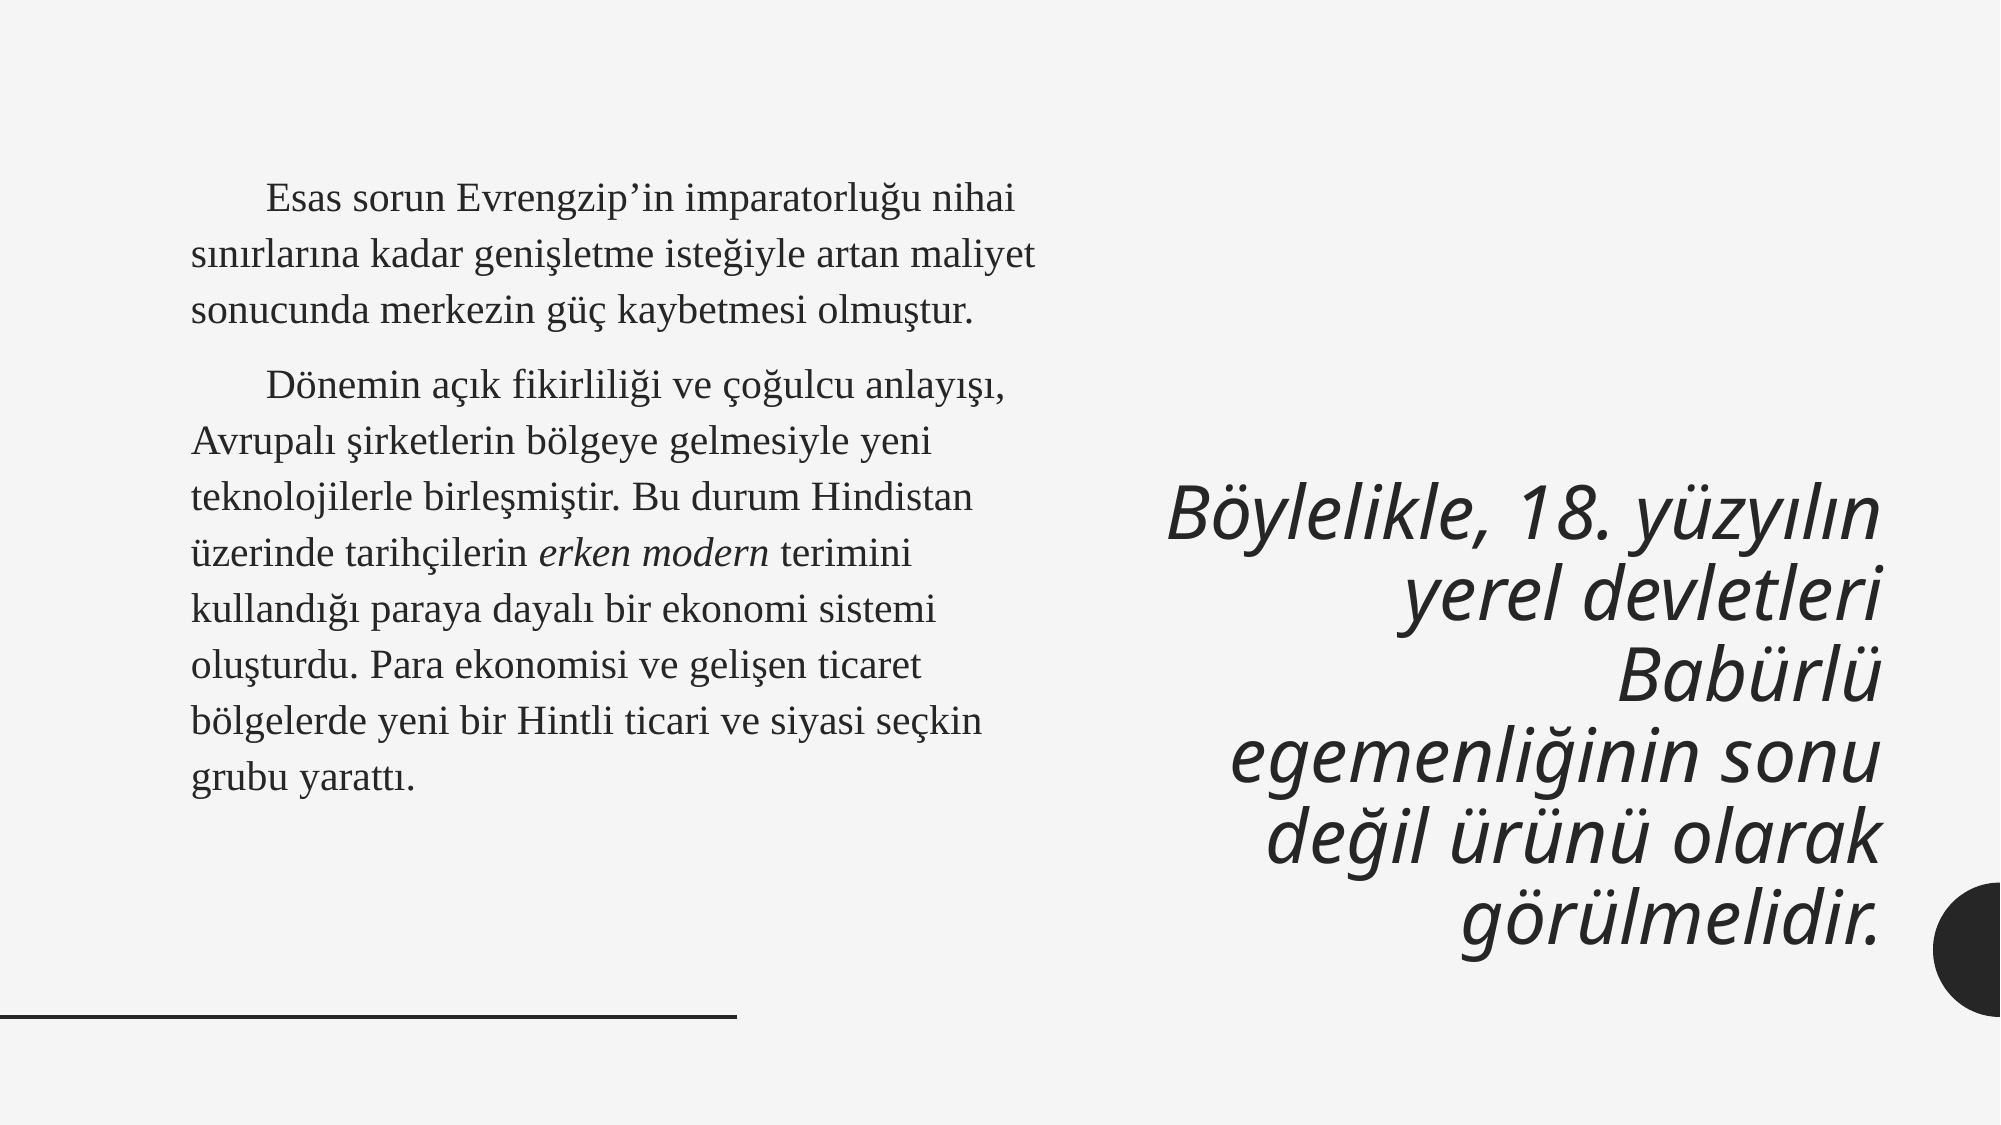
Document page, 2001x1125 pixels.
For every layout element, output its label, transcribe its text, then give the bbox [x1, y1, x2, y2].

title Böylelikle, 18. yüzyılın yerel devletleri Babürlü egemenliğinin sonu değil ürünü olarak görülmelidir. [1150, 467, 1903, 896]
list Esas sorun Evrengzip’in imparatorluğu nihai sınırlarına kadar genişletme isteğiyle artan maliyet sonucunda merkezin güç kaybetmesi olmuştur. Dönemin açık fikirliliği ve çoğulcu anlayışı, Avrupalı şirketlerin bölgeye gelmesiyle yeni teknolojilerle birleşmiştir. Bu durum Hindistan üzerinde tarihçilerin erken modern terimini kullandığı paraya dayalı bir ekonomi sistemi oluşturdu. Para ekonomisi ve gelişen ticaret bölgelerde yeni bir Hintli ticari ve siyasi seçkin grubu yarattı. [175, 156, 1055, 969]
